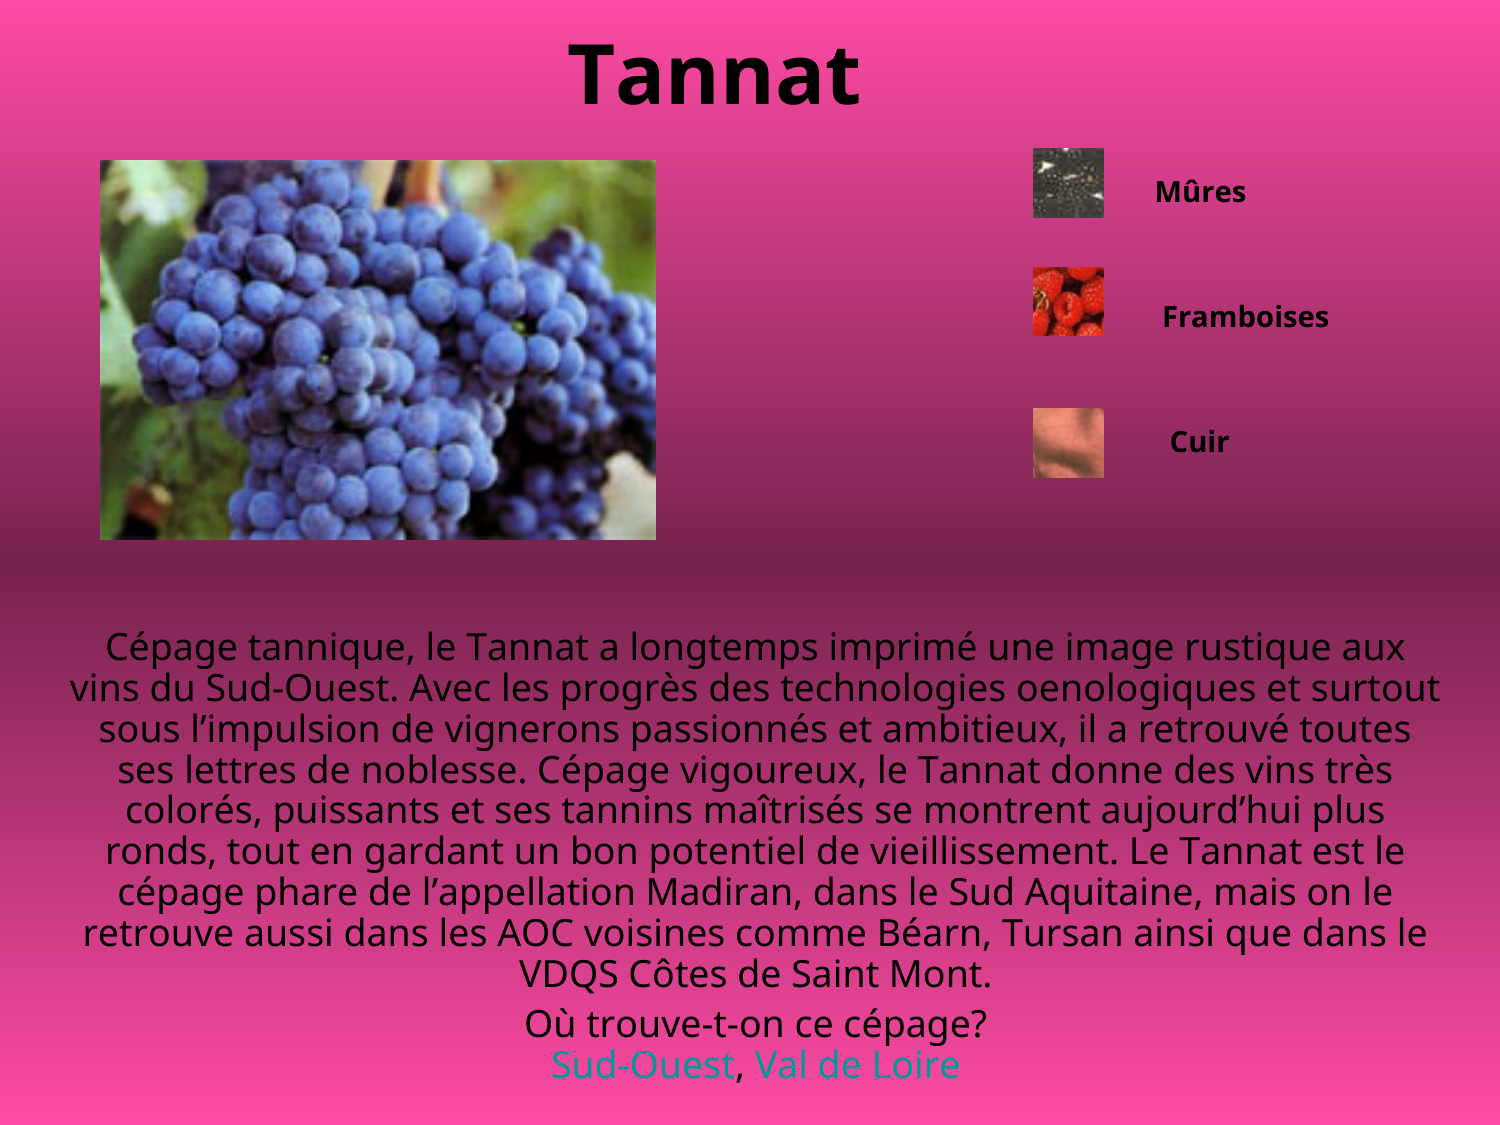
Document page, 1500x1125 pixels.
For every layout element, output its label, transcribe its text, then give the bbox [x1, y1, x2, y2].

subtitle Cépage tannique, le Tannat a longtemps imprimé une image rustique aux vins du Sud-Ouest. Avec les progrès des technologies oenologiques et surtout sous l’impulsion de vignerons passionnés et ambitieux, il a retrouvé toutes ses lettres de noblesse. Cépage vigoureux, le Tannat donne des vins très colorés, puissants et ses tannins maîtrisés se montrent aujourd’hui plus ronds, tout en gardant un bon potentiel de vieillissement. Le Tannat est le cépage phare de l’appellation Madiran, dans le Sud Aquitaine, mais on le retrouve aussi dans les AOC voisines comme Béarn, Tursan ainsi que dans le VDQS Côtes de Saint Mont. Où trouve-t-on ce cépage? Sud-Ouest, Val de Loire [53, 574, 1459, 1071]
text_box Cuir [1139, 399, 1363, 524]
text_box Mûres [1139, 148, 1363, 274]
picture [1033, 267, 1104, 336]
picture [1033, 148, 1104, 218]
title Tannat [135, 16, 1294, 129]
picture [100, 160, 656, 540]
picture [1033, 408, 1104, 478]
text_box Framboises [1139, 274, 1363, 399]
